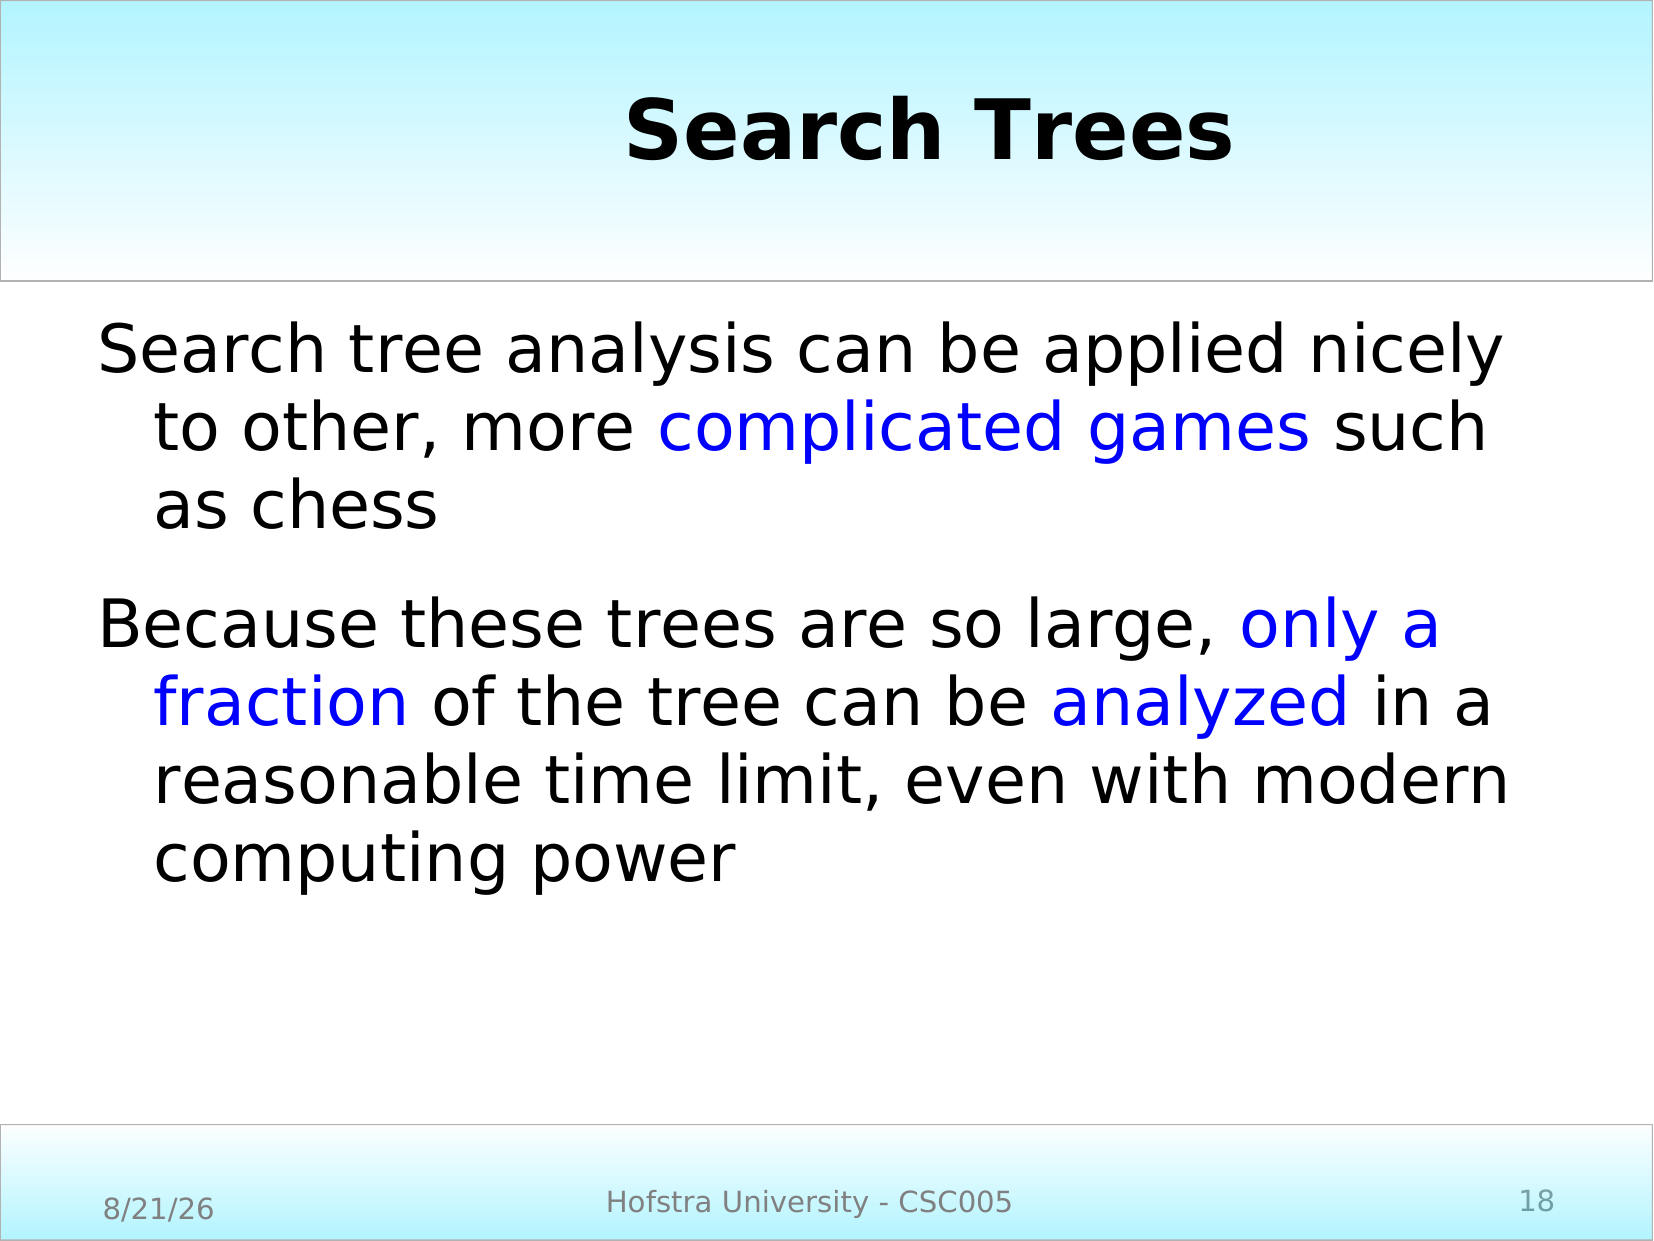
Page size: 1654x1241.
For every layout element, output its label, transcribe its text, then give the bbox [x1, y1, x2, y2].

title Search Trees [247, 27, 1612, 235]
list Search tree analysis can be applied nicely to other, more complicated games such as chess Because these trees are so large, only a fraction of the tree can be analyzed in a reasonable time limit, even with modern computing power [82, 303, 1571, 1131]
